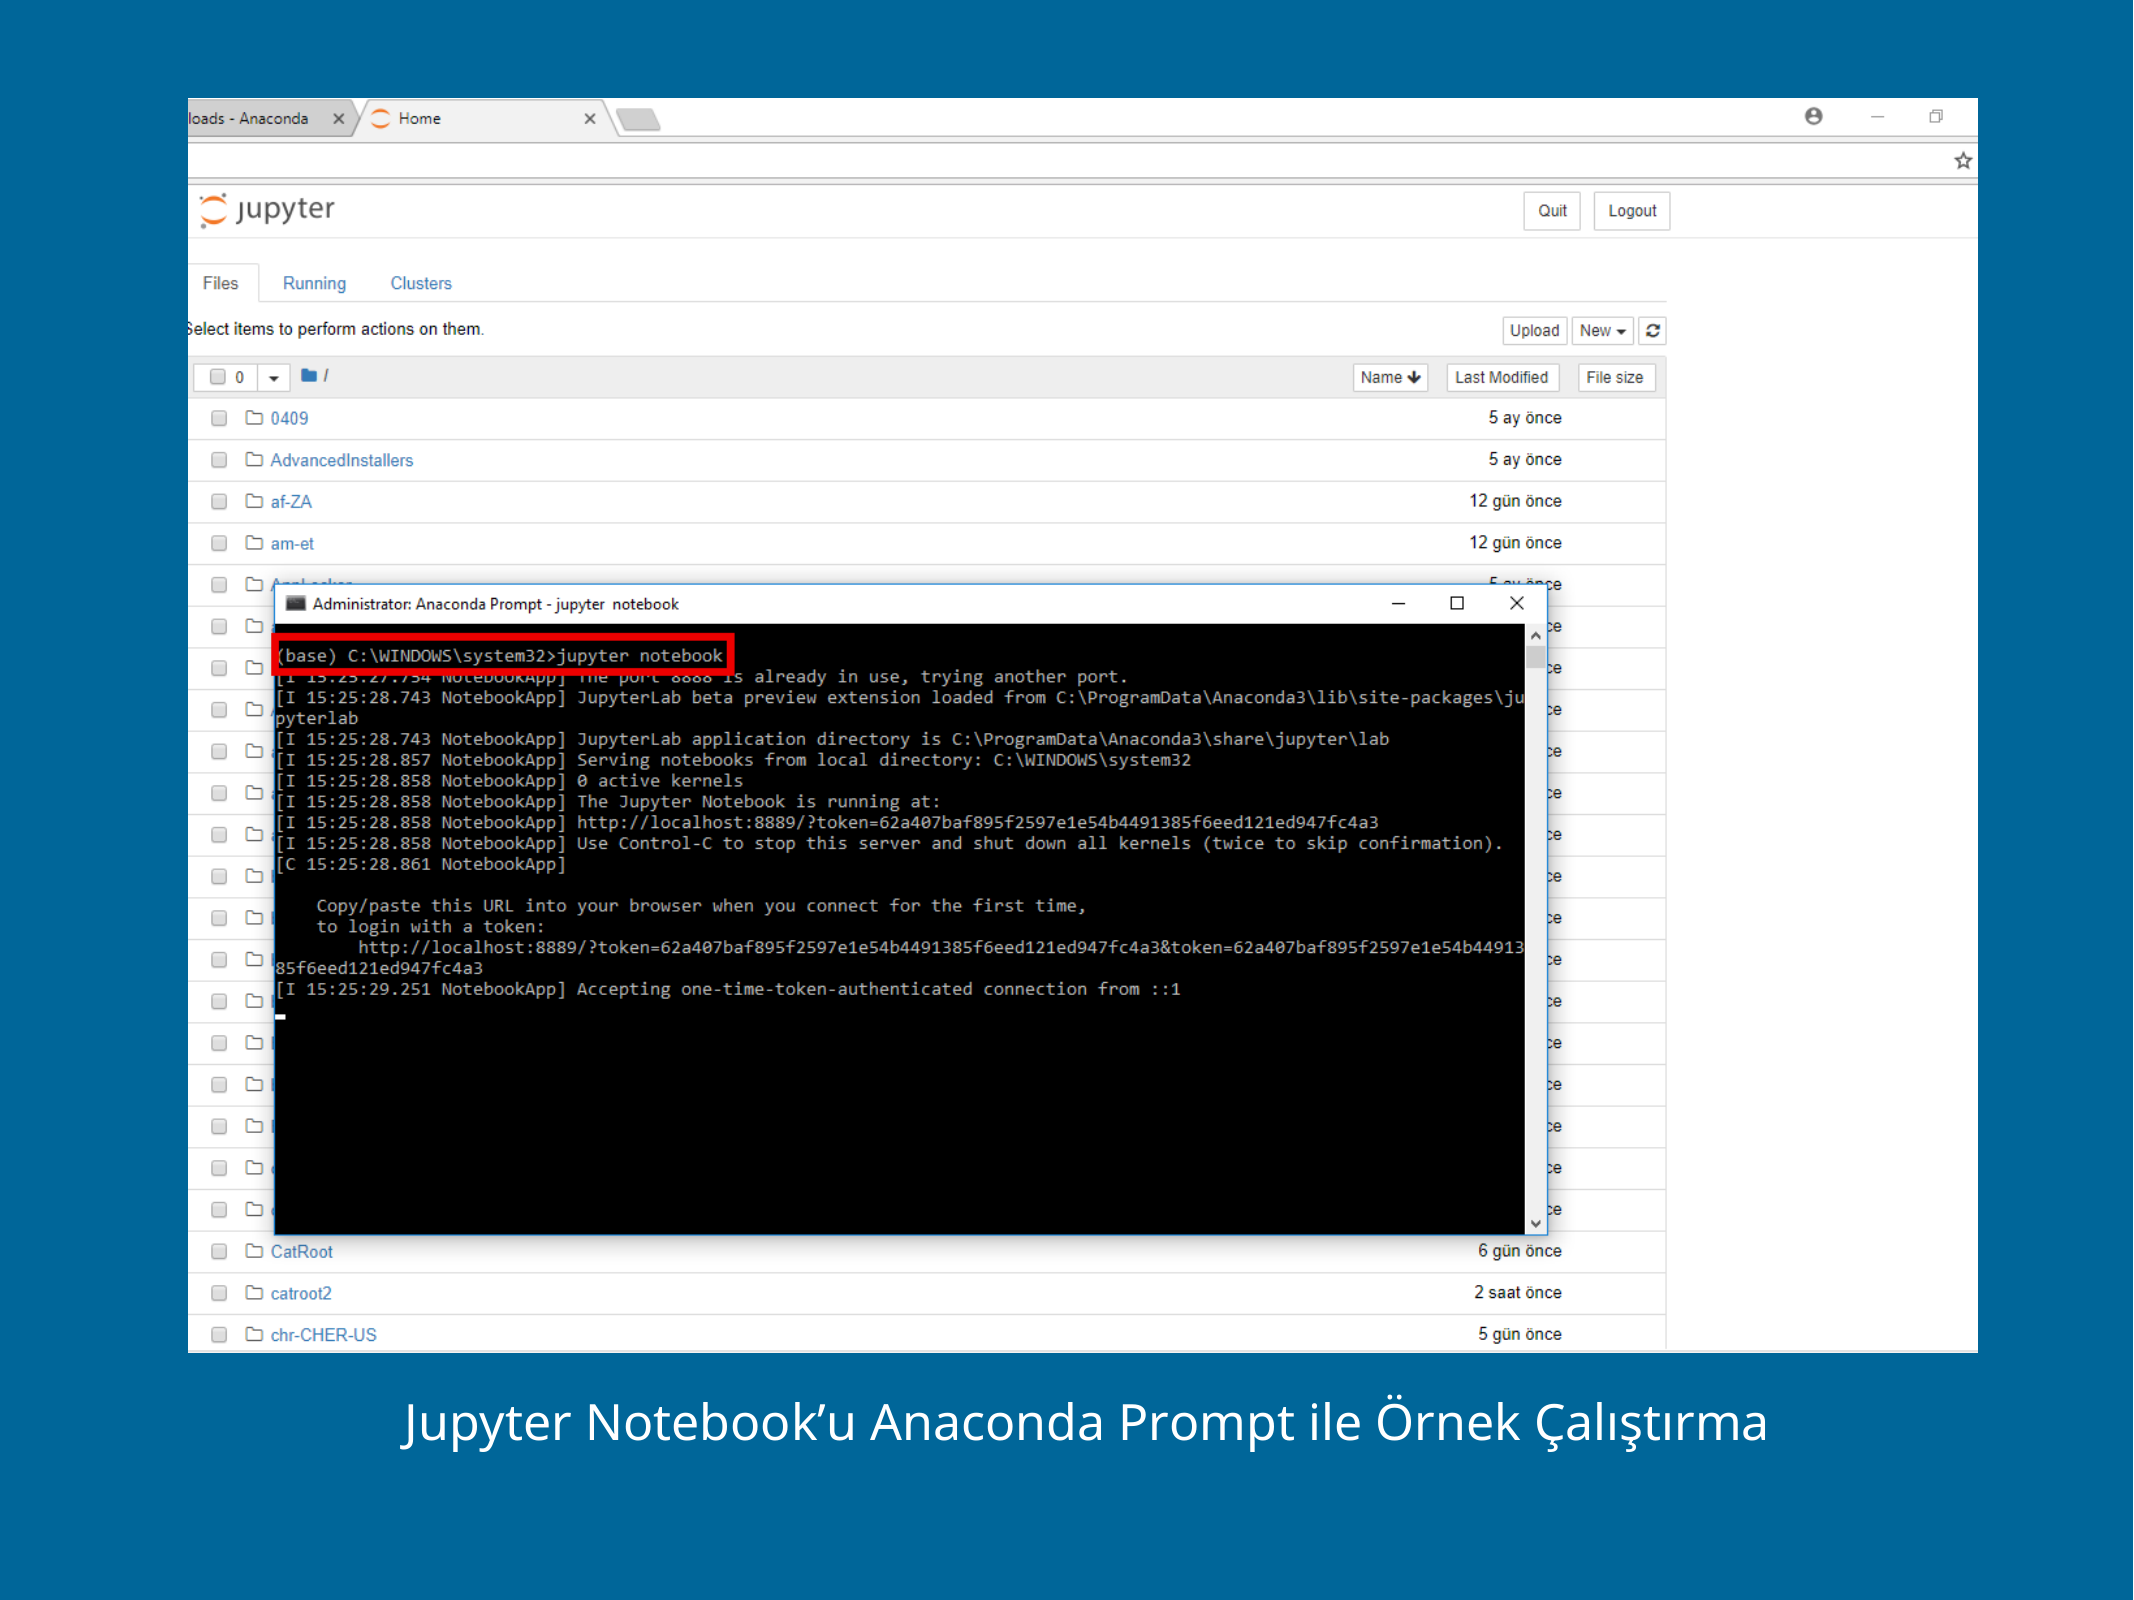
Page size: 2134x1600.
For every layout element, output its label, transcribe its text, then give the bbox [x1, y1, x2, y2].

text_box Jupyter Notebook’u Anaconda Prompt ile Örnek Çalıştırma [90, 1382, 2086, 1458]
picture [189, 99, 1977, 1352]
